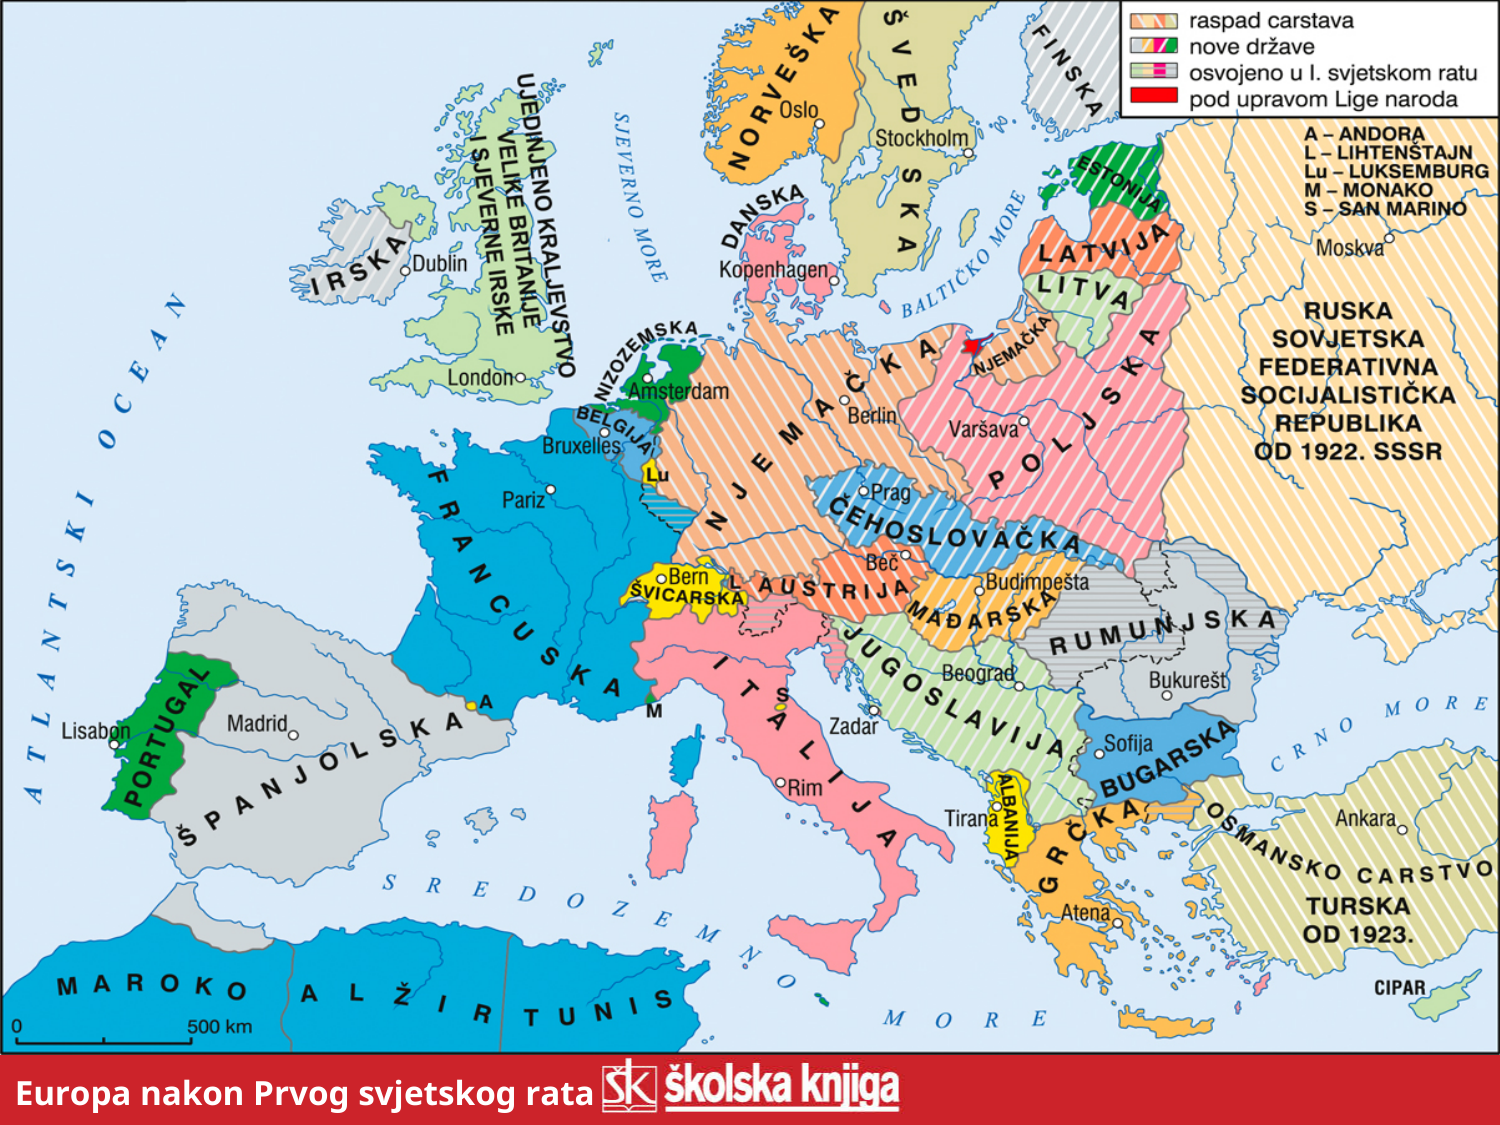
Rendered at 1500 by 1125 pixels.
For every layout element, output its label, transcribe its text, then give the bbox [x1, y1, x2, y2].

text_box Europa nakon Prvog svjetskog rata [0, 1064, 657, 1120]
picture [0, 0, 1500, 1125]
